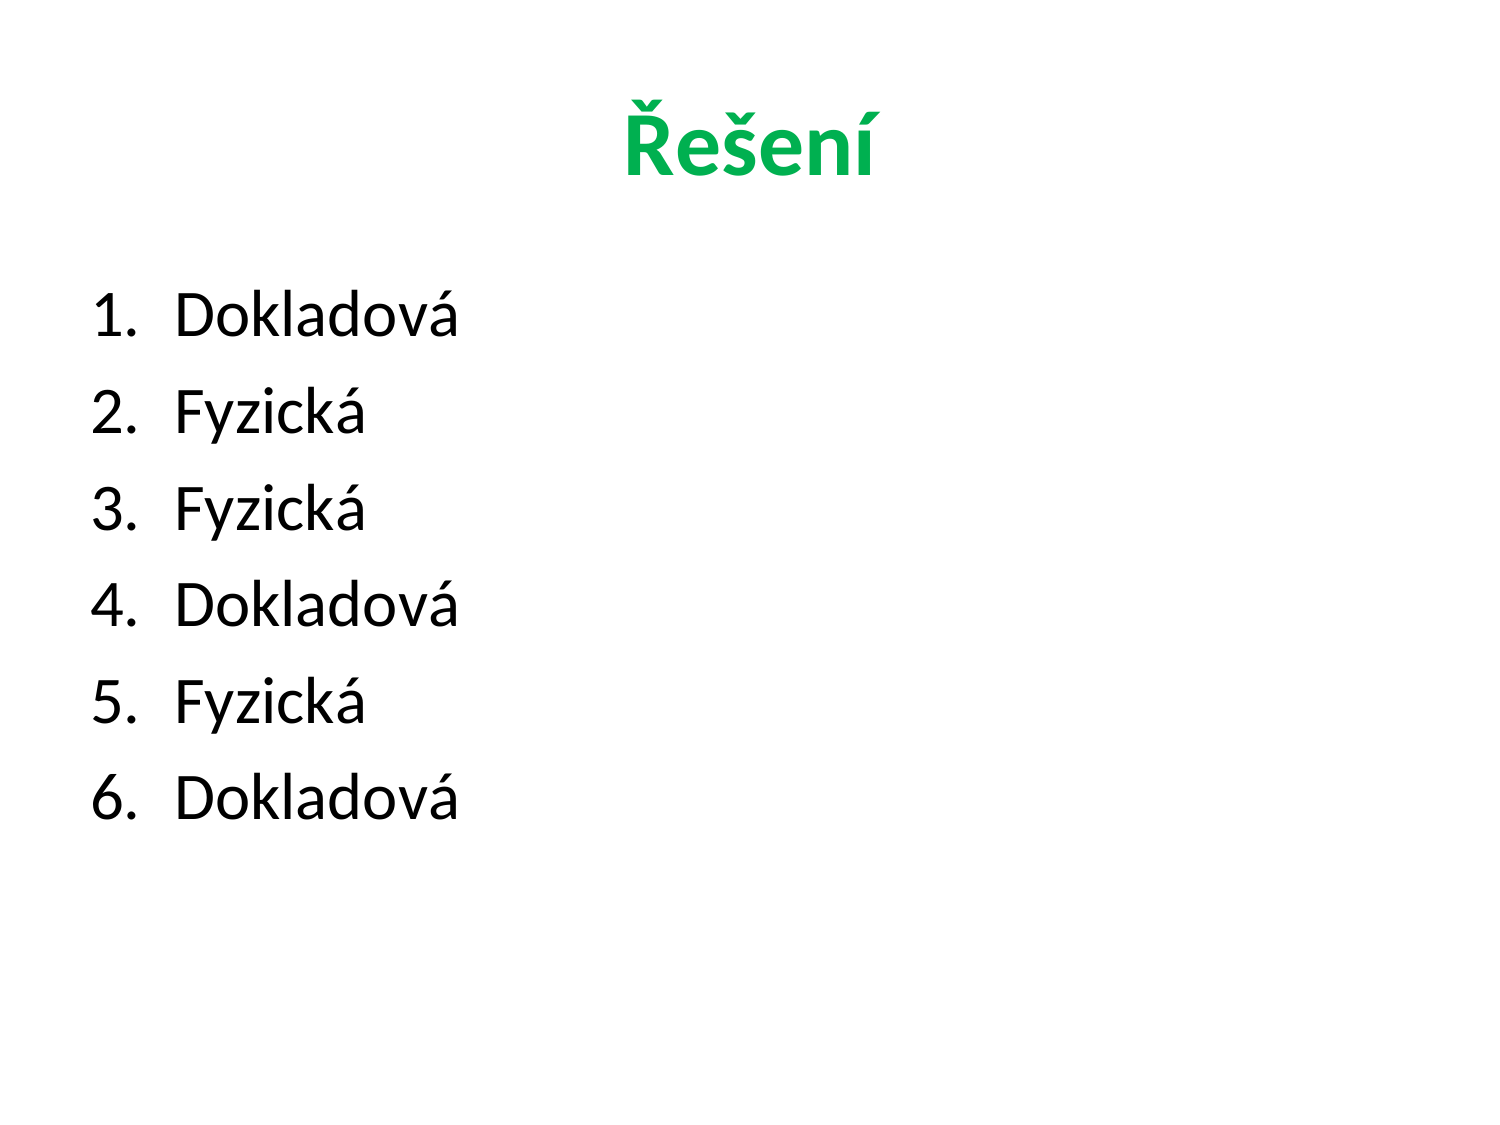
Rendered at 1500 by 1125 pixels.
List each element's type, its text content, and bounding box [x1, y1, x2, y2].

title Řešení [75, 45, 1426, 233]
list Dokladová Fyzická Fyzická Dokladová Fyzická Dokladová [75, 262, 1426, 1125]
